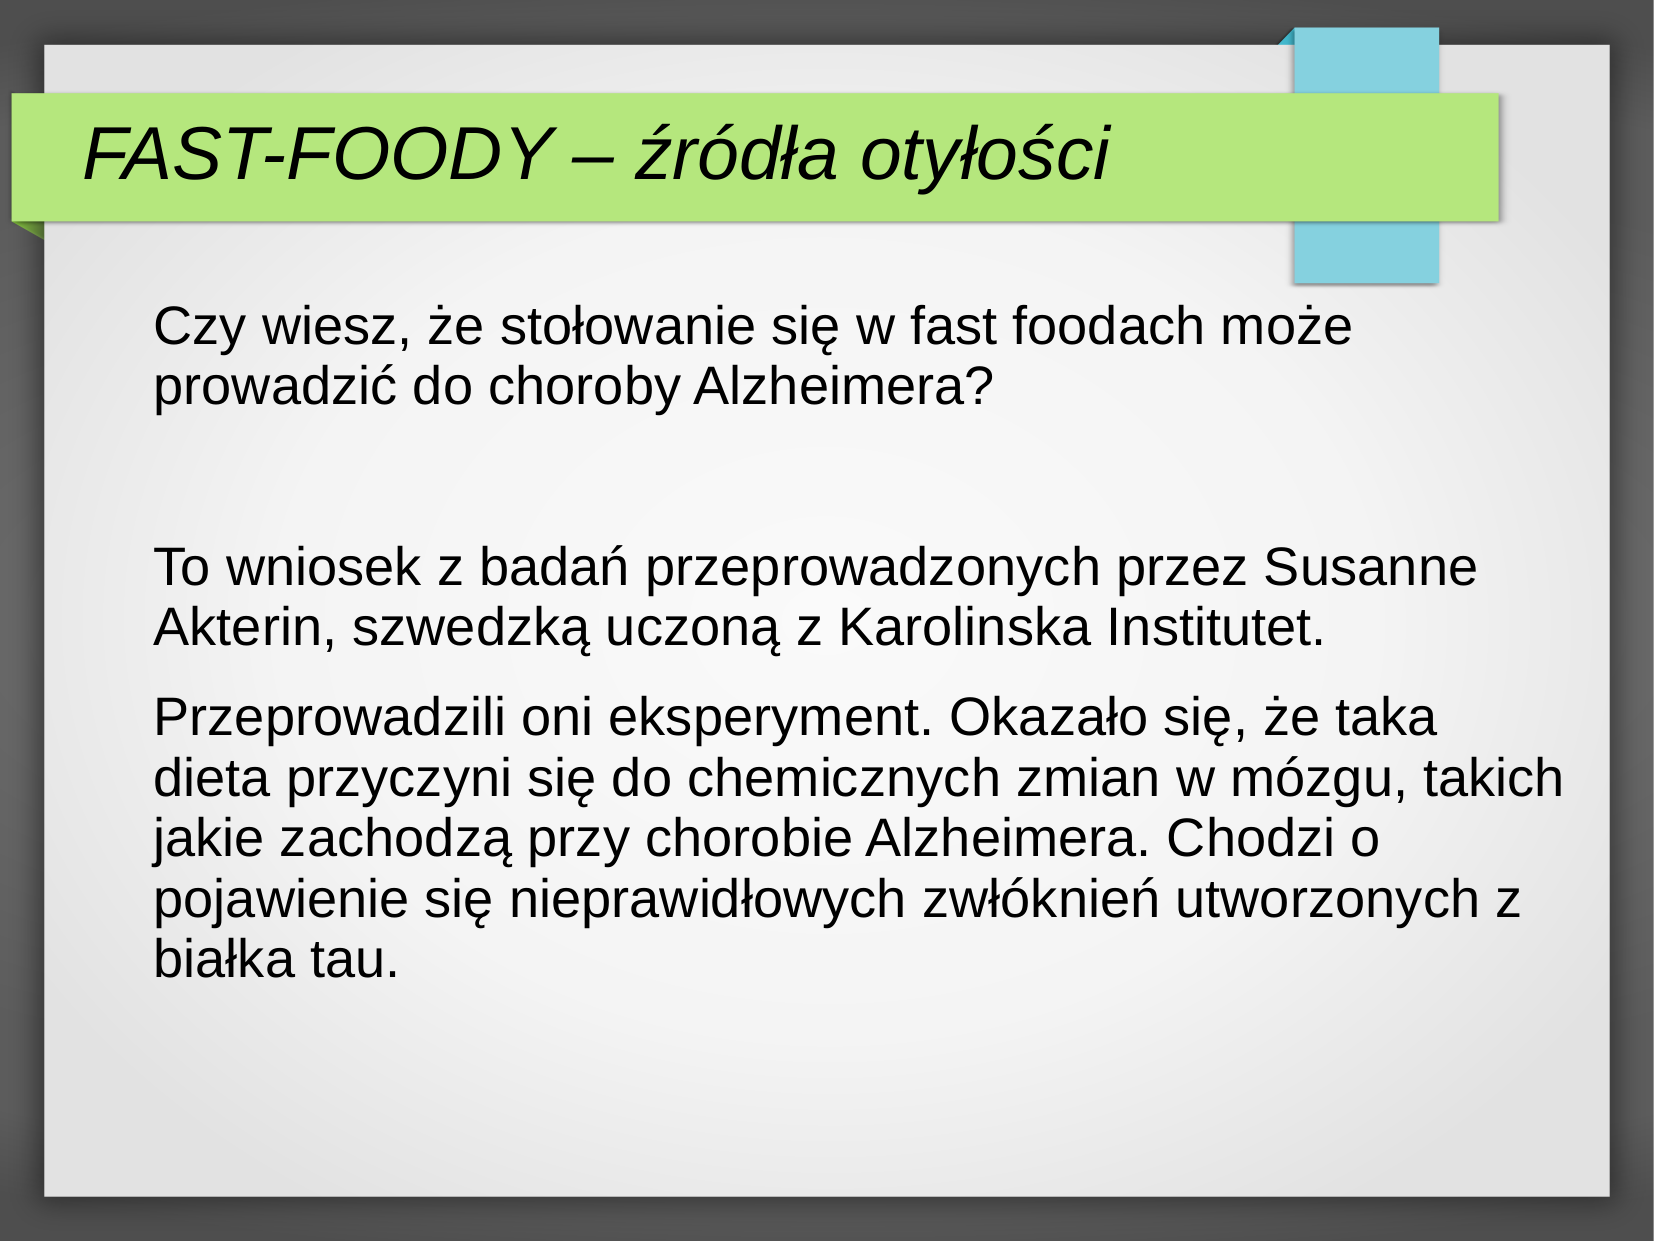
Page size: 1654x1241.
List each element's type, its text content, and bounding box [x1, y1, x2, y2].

title FAST-FOODY – źródła otyłości [82, 94, 1264, 213]
list Czy wiesz, że stołowanie się w fast foodach może prowadzić do choroby Alzheimera? To wniosek z badań przeprowadzonych przez Susanne Akterin, szwedzką uczoną z Karolinska Institutet. Przeprowadzili oni eksperyment. Okazało się, że taka dieta przyczyni się do chemicznych zmian w mózgu, takich jakie zachodzą przy chorobie Alzheimera. Chodzi o pojawienie się nieprawidłowych zwłóknień utworzonych z białka tau. [82, 295, 1571, 1063]
picture [0, 0, 1654, 1241]
